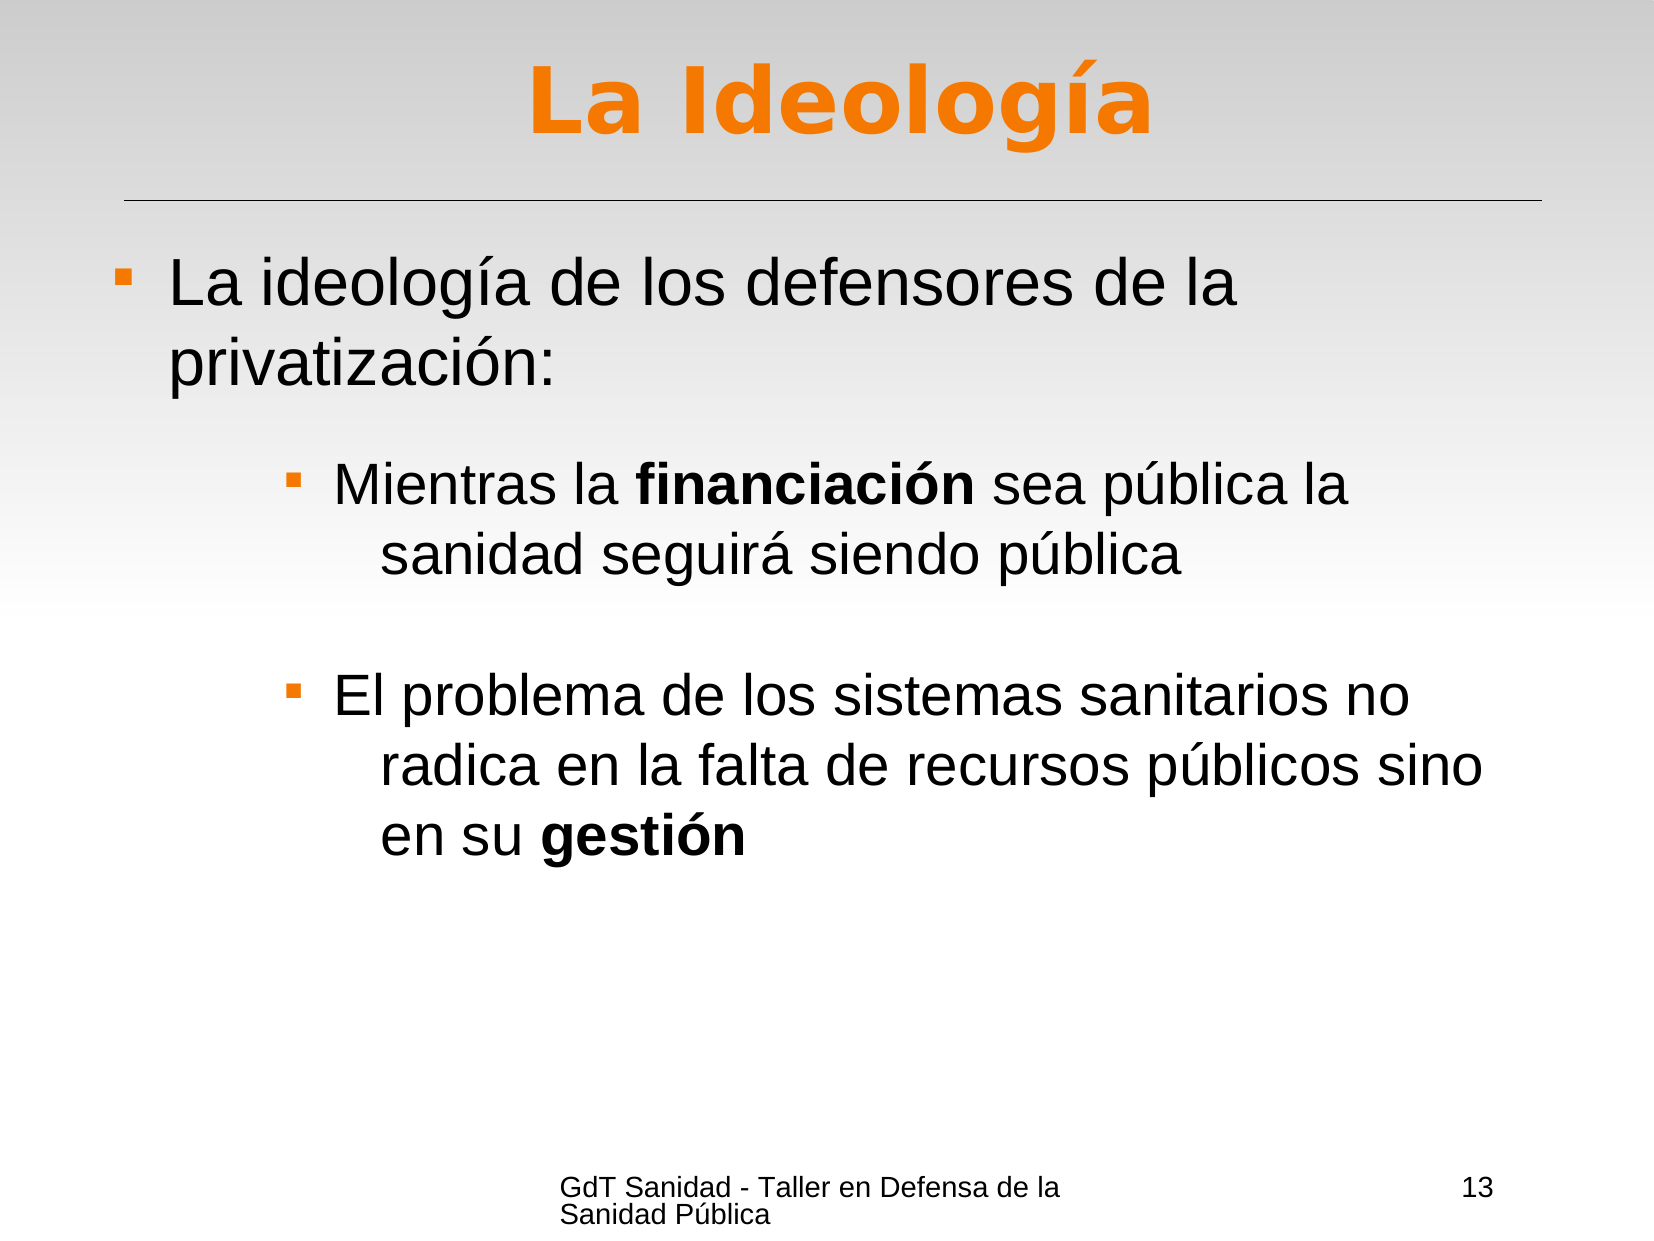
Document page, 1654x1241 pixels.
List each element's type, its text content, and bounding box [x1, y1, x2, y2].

list La ideología de los defensores de la privatización: Mientras la financiación sea pública la sanidad seguirá siendo pública El problema de los sistemas sanitarios no radica en la falta de recursos públicos sino en su gestión [82, 231, 1571, 1050]
title La Ideología [59, 25, 1625, 178]
